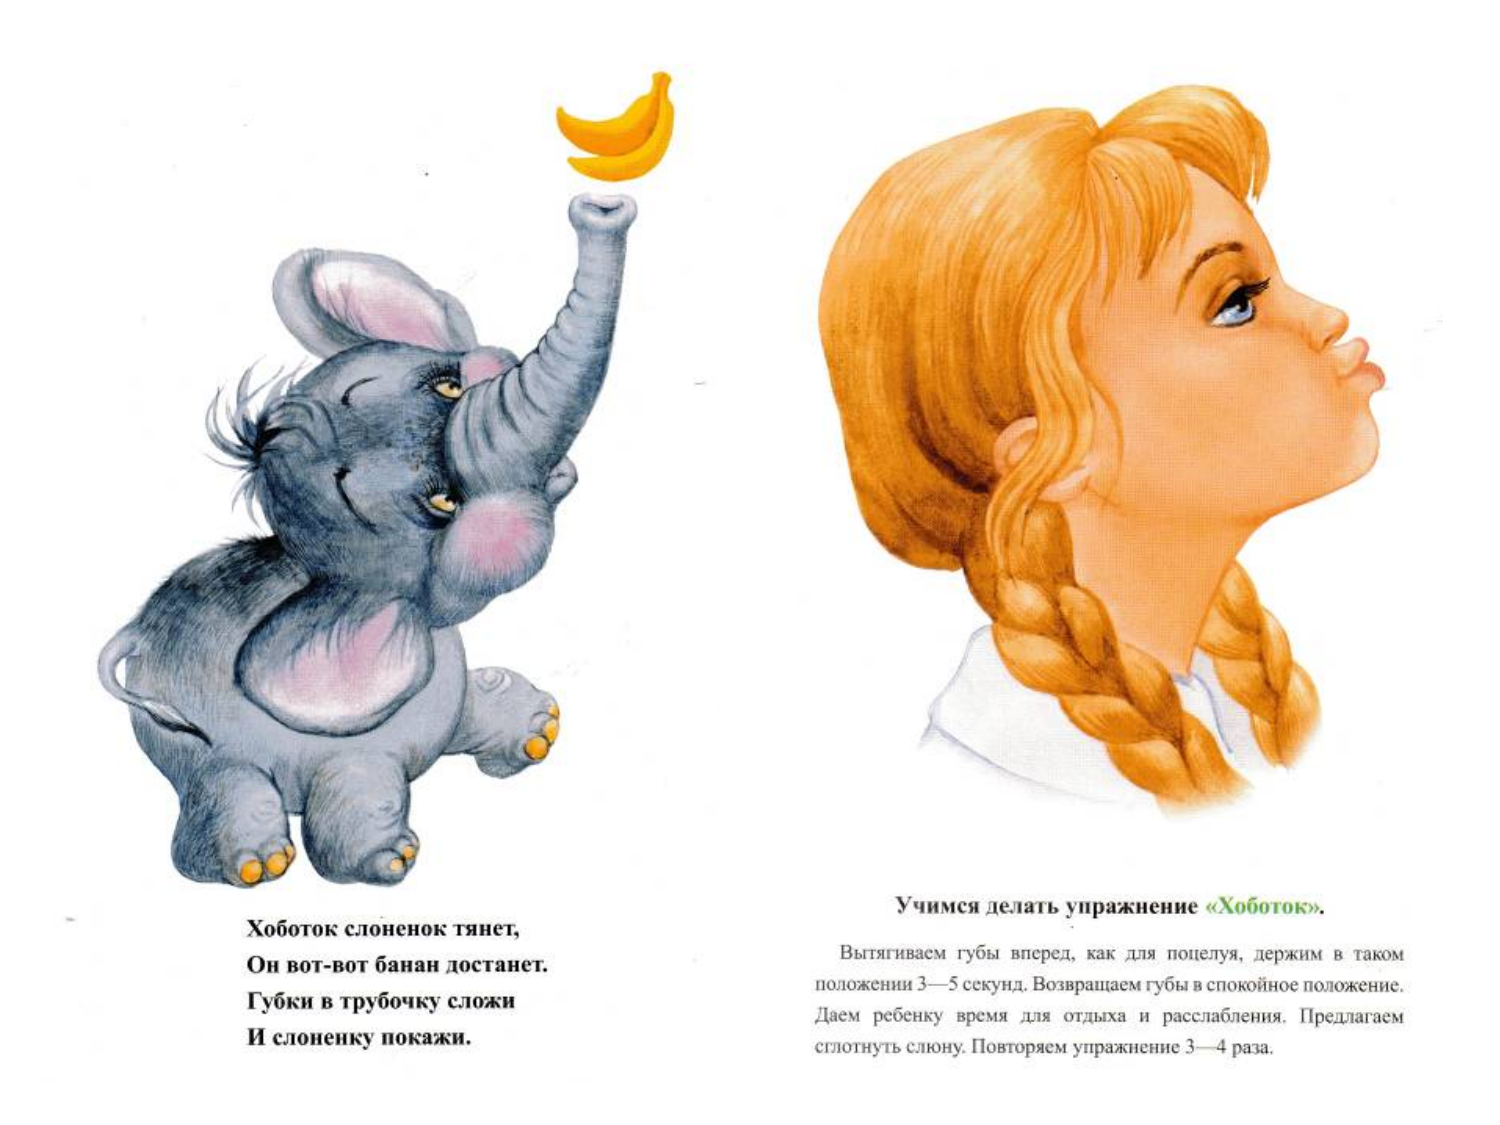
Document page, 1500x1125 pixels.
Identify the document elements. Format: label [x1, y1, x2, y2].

picture [773, 42, 1443, 1094]
picture [41, 39, 721, 1083]
